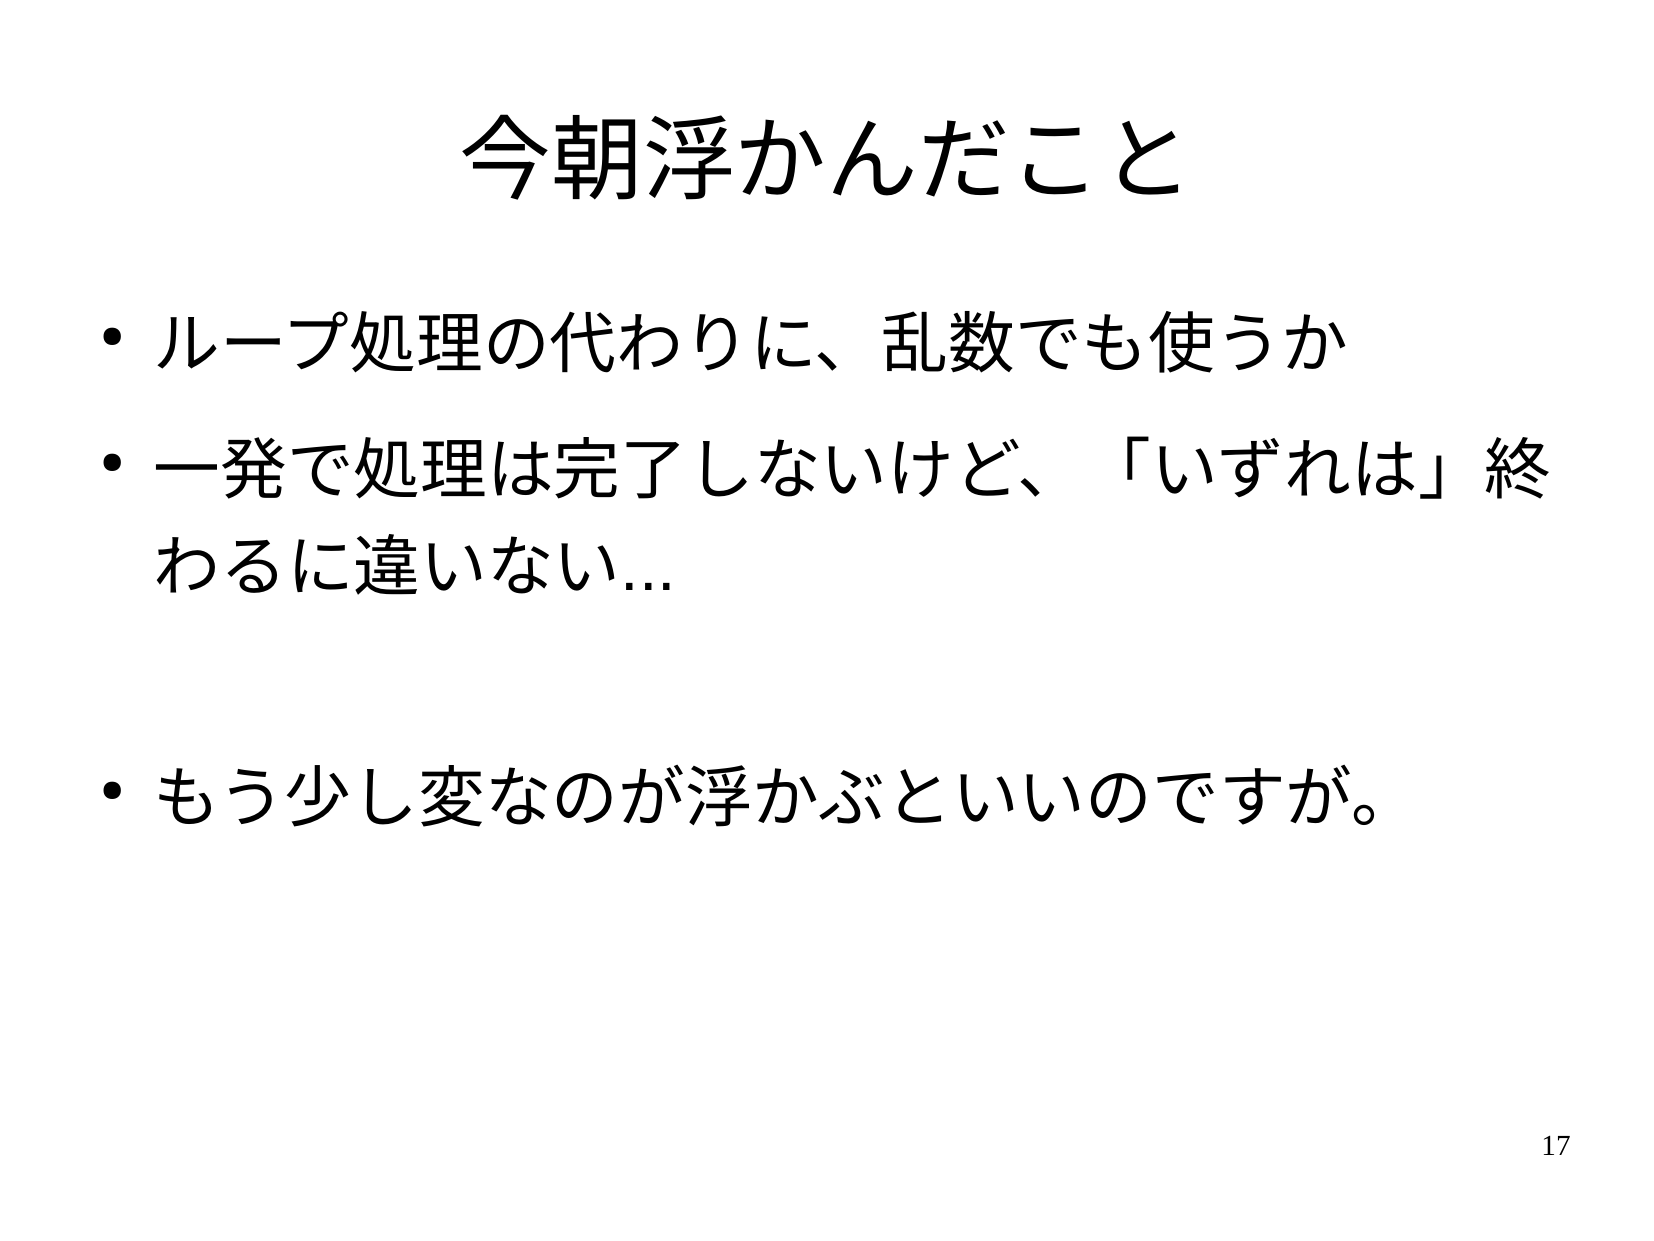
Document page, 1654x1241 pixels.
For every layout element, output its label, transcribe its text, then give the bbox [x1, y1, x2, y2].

list ループ処理の代わりに、乱数でも使うか 一発で処理は完了しないけど、「いずれは」終わるに違いない... もう少し変なのが浮かぶといいのですが。 [82, 290, 1571, 1010]
title 今朝浮かんだこと [82, 49, 1571, 257]
